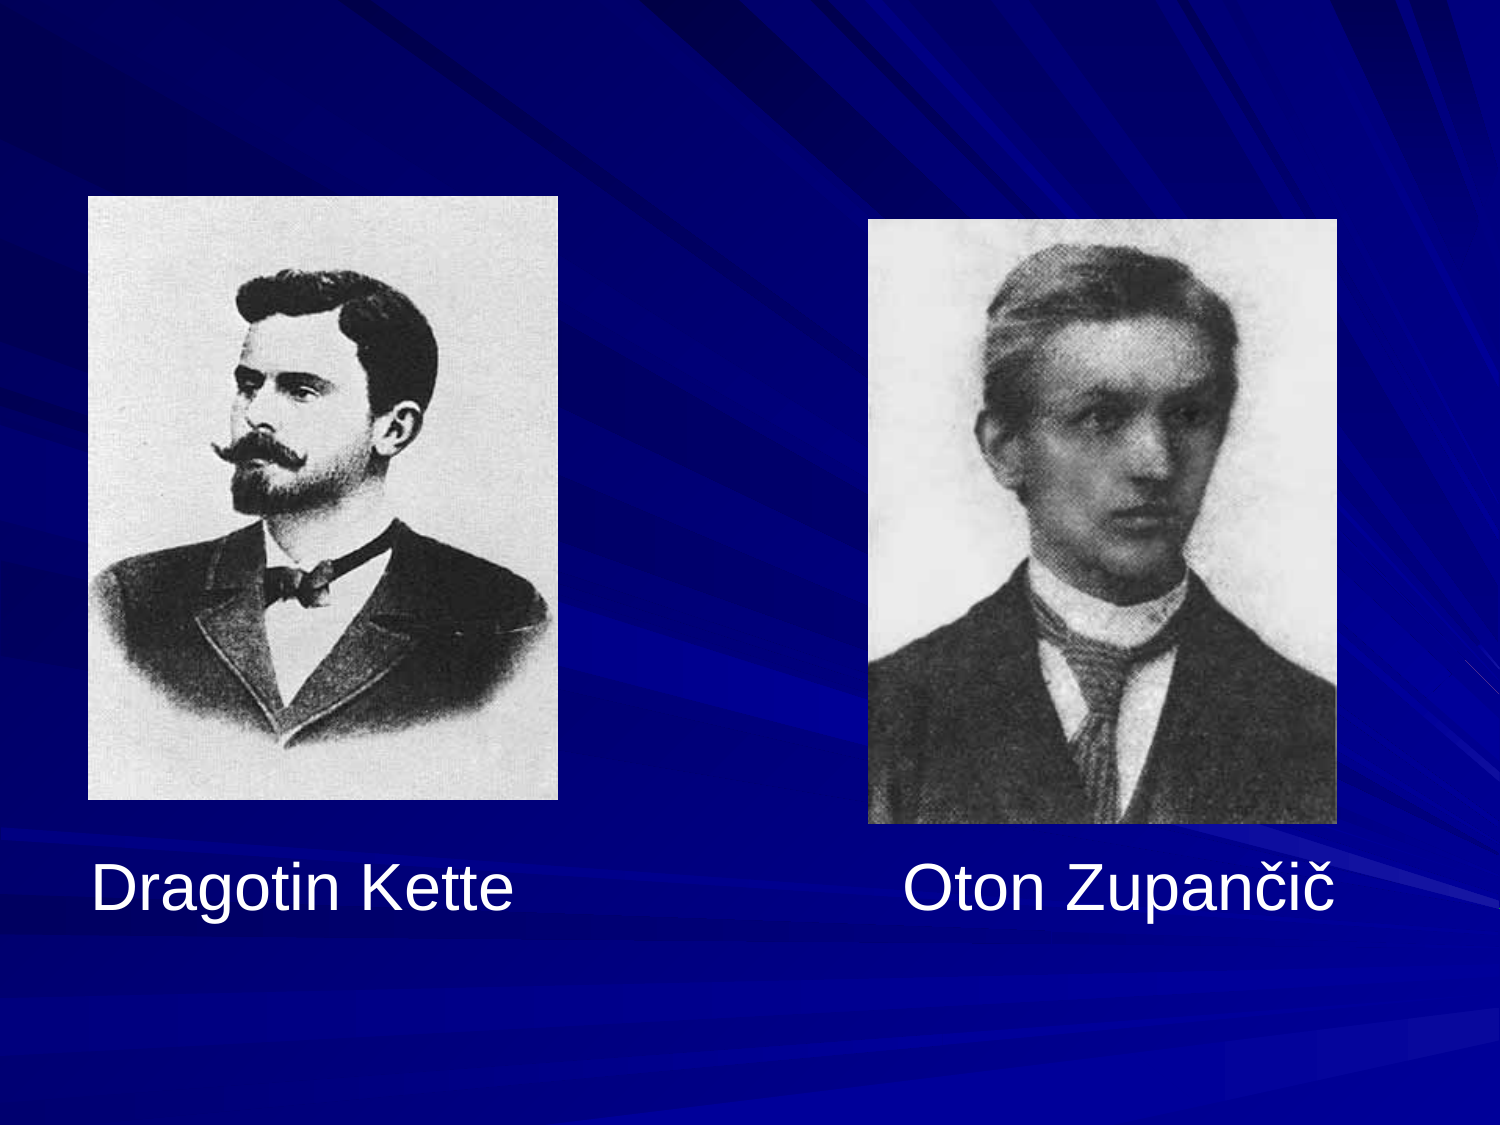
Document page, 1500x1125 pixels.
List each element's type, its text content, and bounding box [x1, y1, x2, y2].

picture [88, 196, 558, 800]
picture [868, 219, 1337, 824]
list Dragotin Kette Oton Zupančič [75, 90, 1425, 1006]
